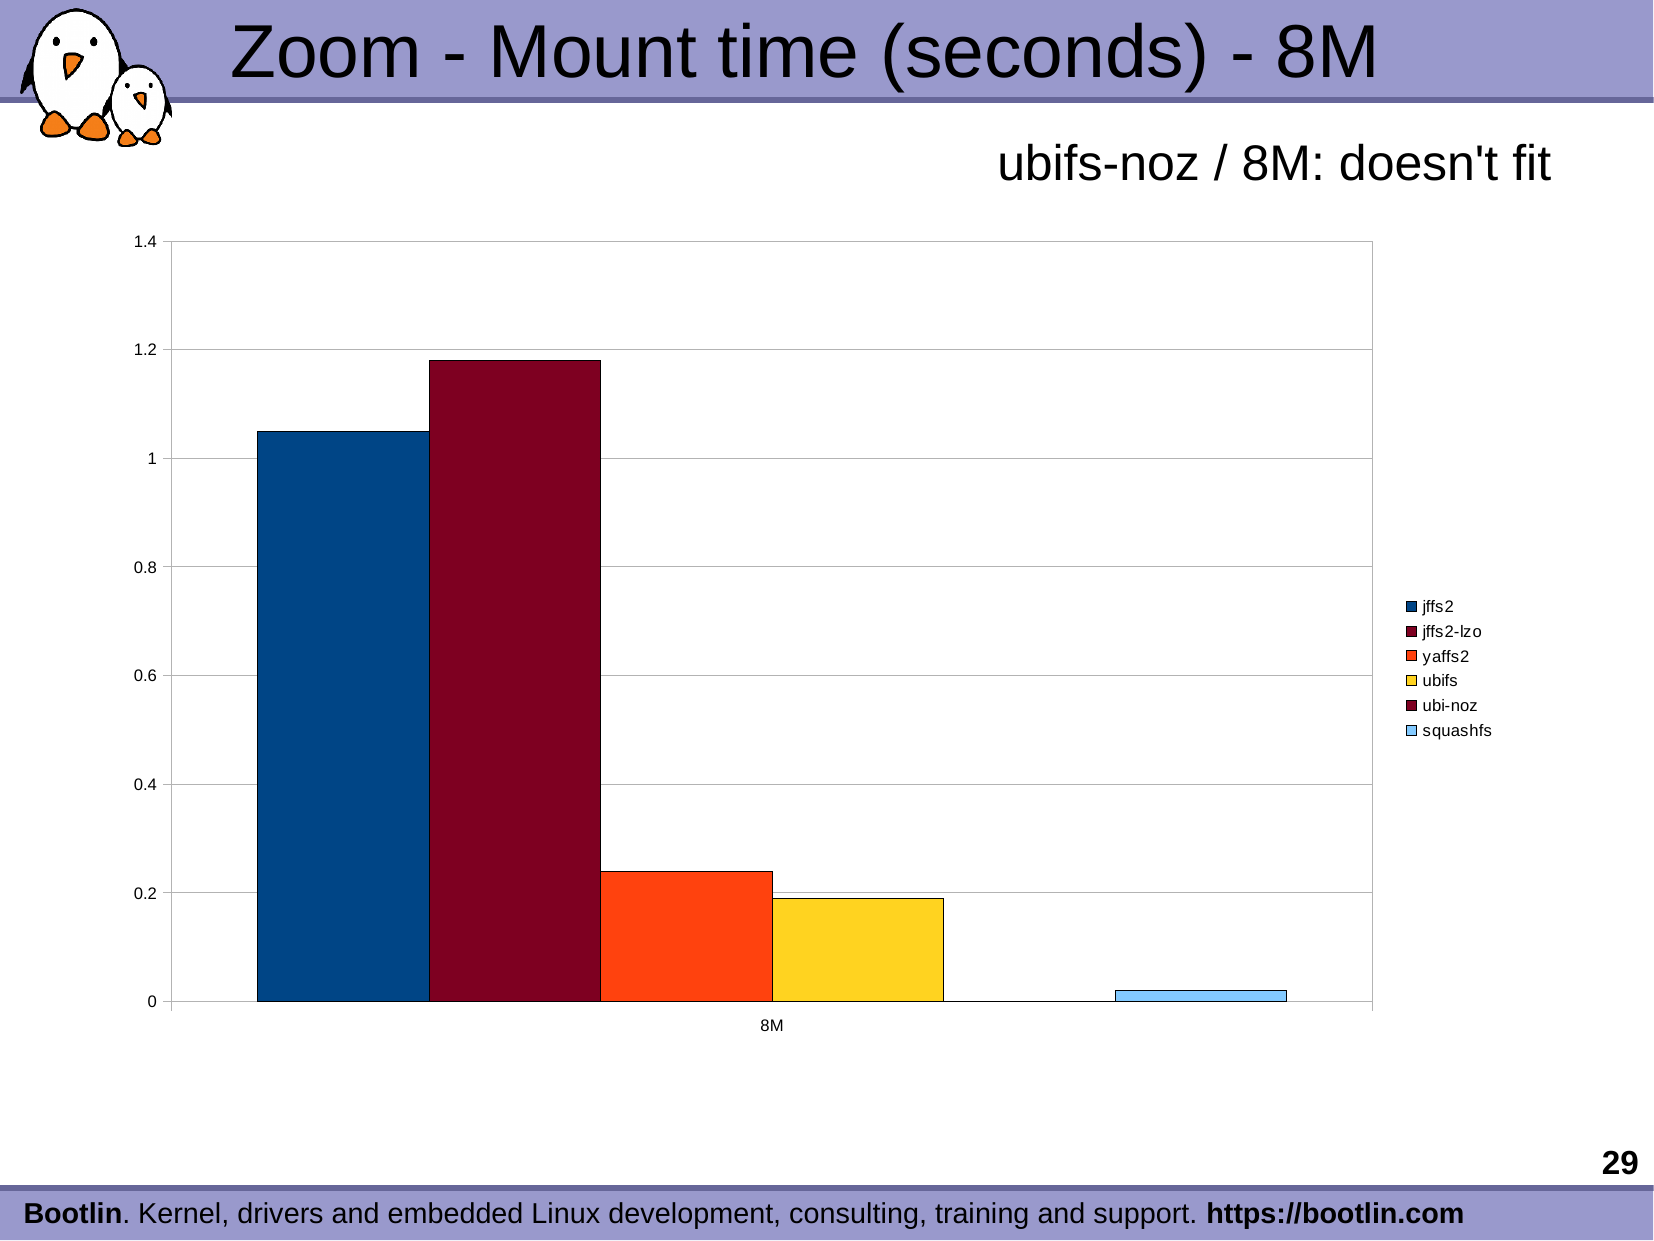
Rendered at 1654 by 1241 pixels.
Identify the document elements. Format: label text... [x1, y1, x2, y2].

title Zoom - Mount time (seconds) - 8M [60, 4, 1551, 98]
chart [105, 216, 1518, 1066]
text_box ubifs-noz / 8M: doesn't fit [997, 135, 1553, 198]
picture [20, 8, 172, 147]
